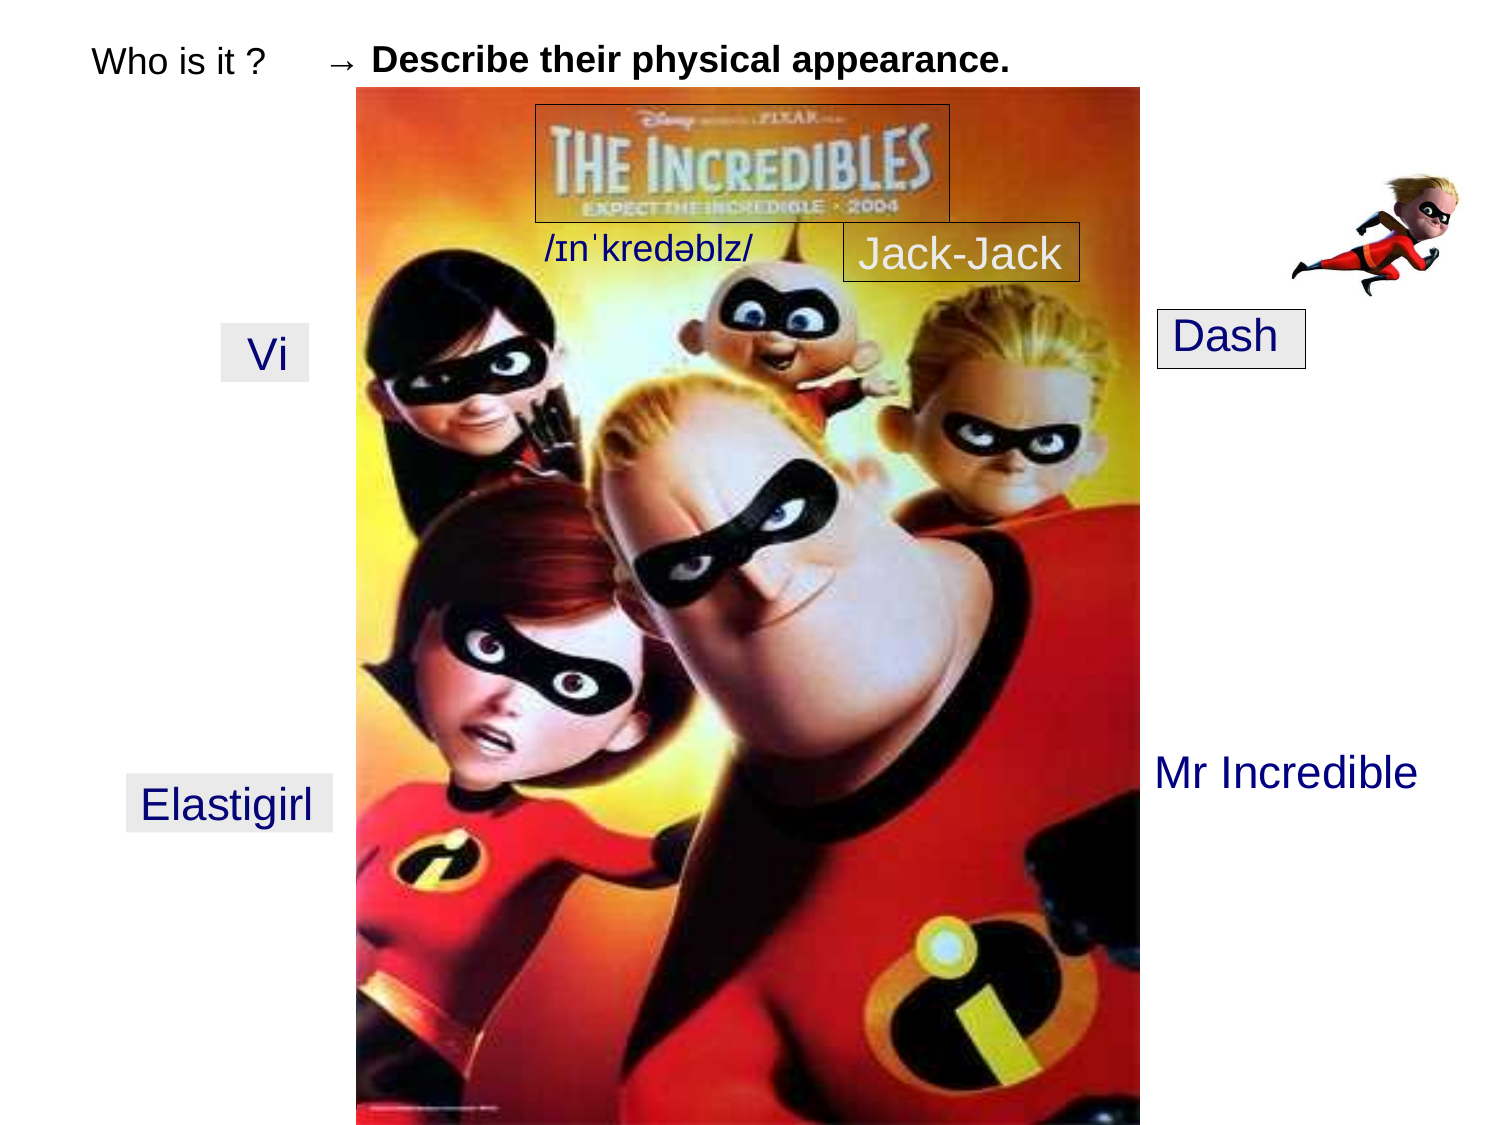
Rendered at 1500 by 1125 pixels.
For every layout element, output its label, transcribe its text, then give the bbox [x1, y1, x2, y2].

text_box [220, 322, 310, 382]
text_box Vi [232, 317, 339, 412]
text_box [535, 104, 1080, 282]
text_box Dash [1157, 298, 1311, 369]
text_box [1157, 309, 1306, 369]
text_box [126, 773, 333, 833]
text_box Mr Incredible [1139, 735, 1440, 805]
picture [1285, 168, 1467, 299]
text_box Elastigirl [126, 767, 343, 844]
text_box → Describe their physical appearance. [308, 28, 1026, 88]
text_box /ɪnˈkredəblz/ [529, 216, 767, 277]
text_box Who is it ? [76, 29, 282, 90]
text_box Jack-Jack [843, 216, 1110, 311]
picture [356, 87, 1140, 1125]
